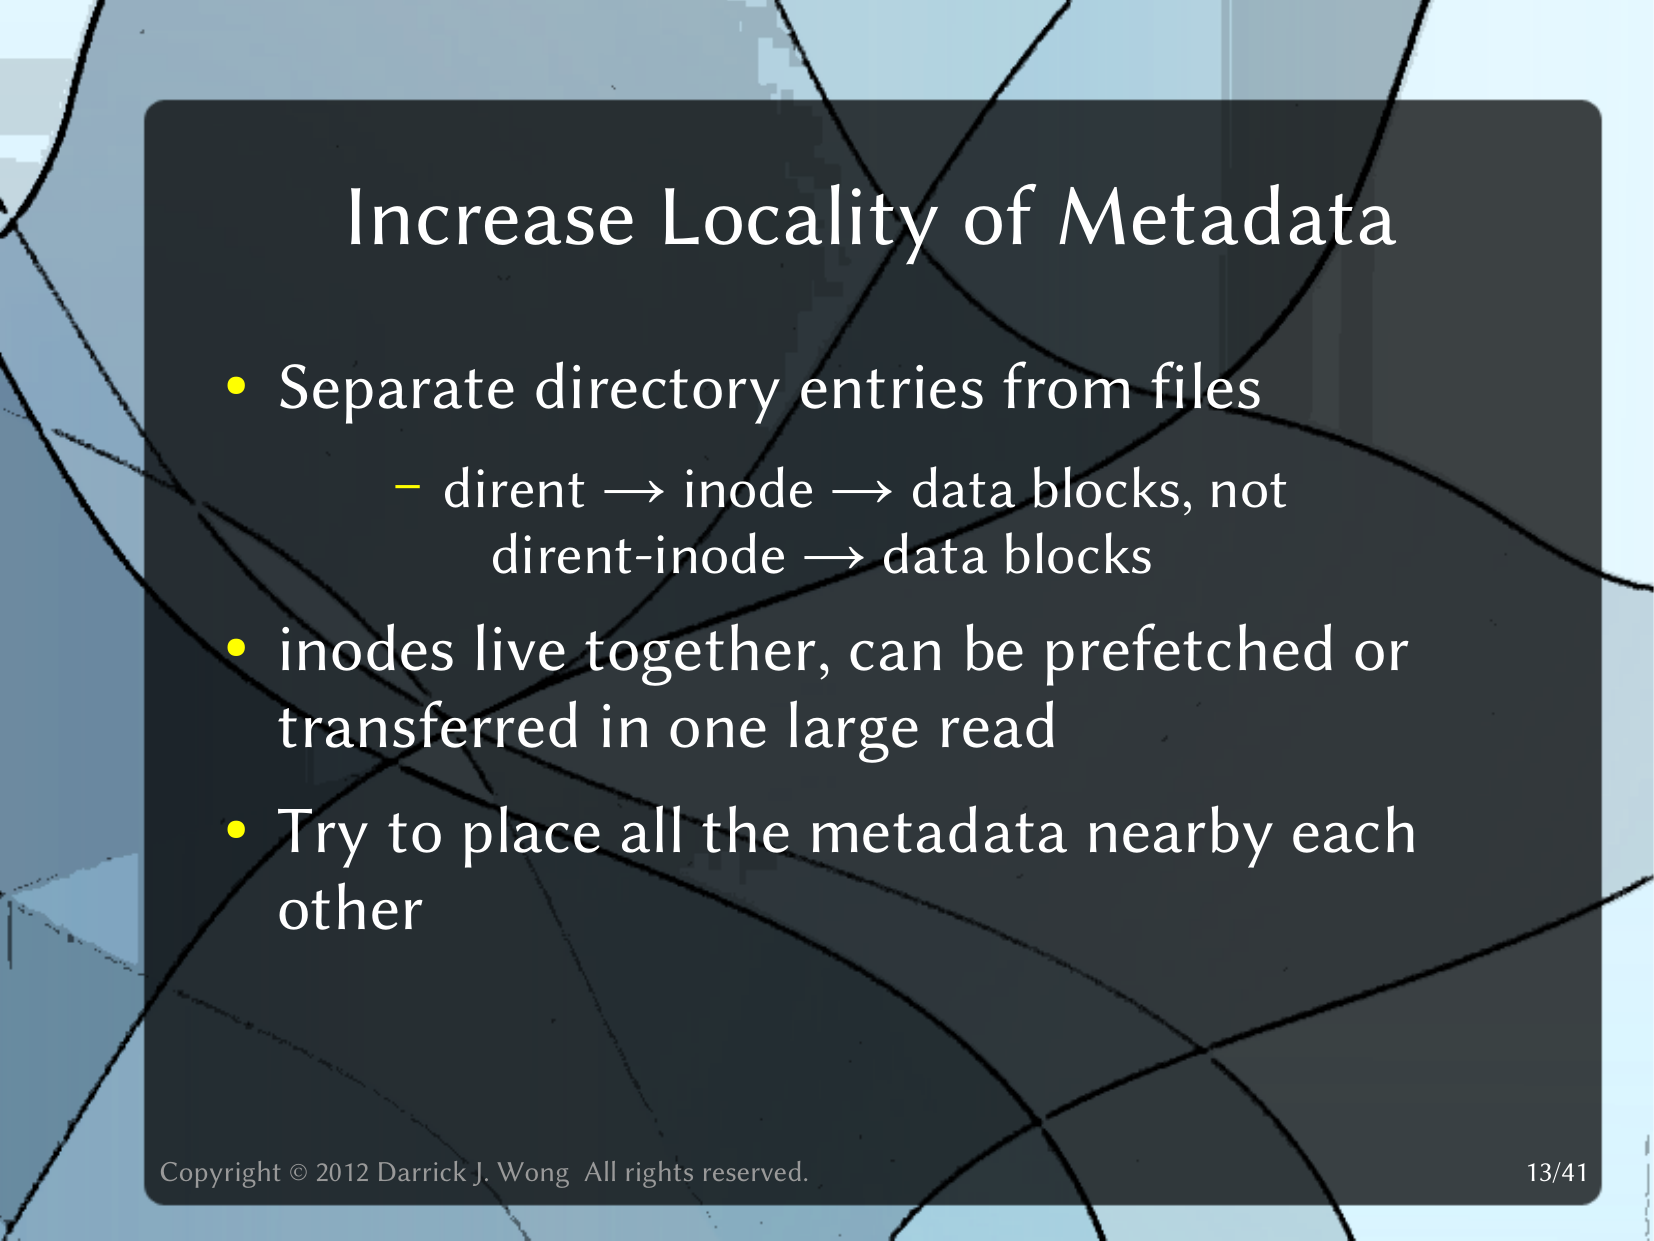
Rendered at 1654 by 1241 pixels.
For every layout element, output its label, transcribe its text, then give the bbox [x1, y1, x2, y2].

list Separate directory entries from files dirent → inode → data blocks, not dirent-inode → data blocks inodes live together, can be prefetched or transferred in one large read Try to place all the metadata nearby each other [206, 349, 1571, 1069]
title Increase Locality of Metadata [159, 108, 1583, 325]
picture [0, 0, 1654, 1241]
